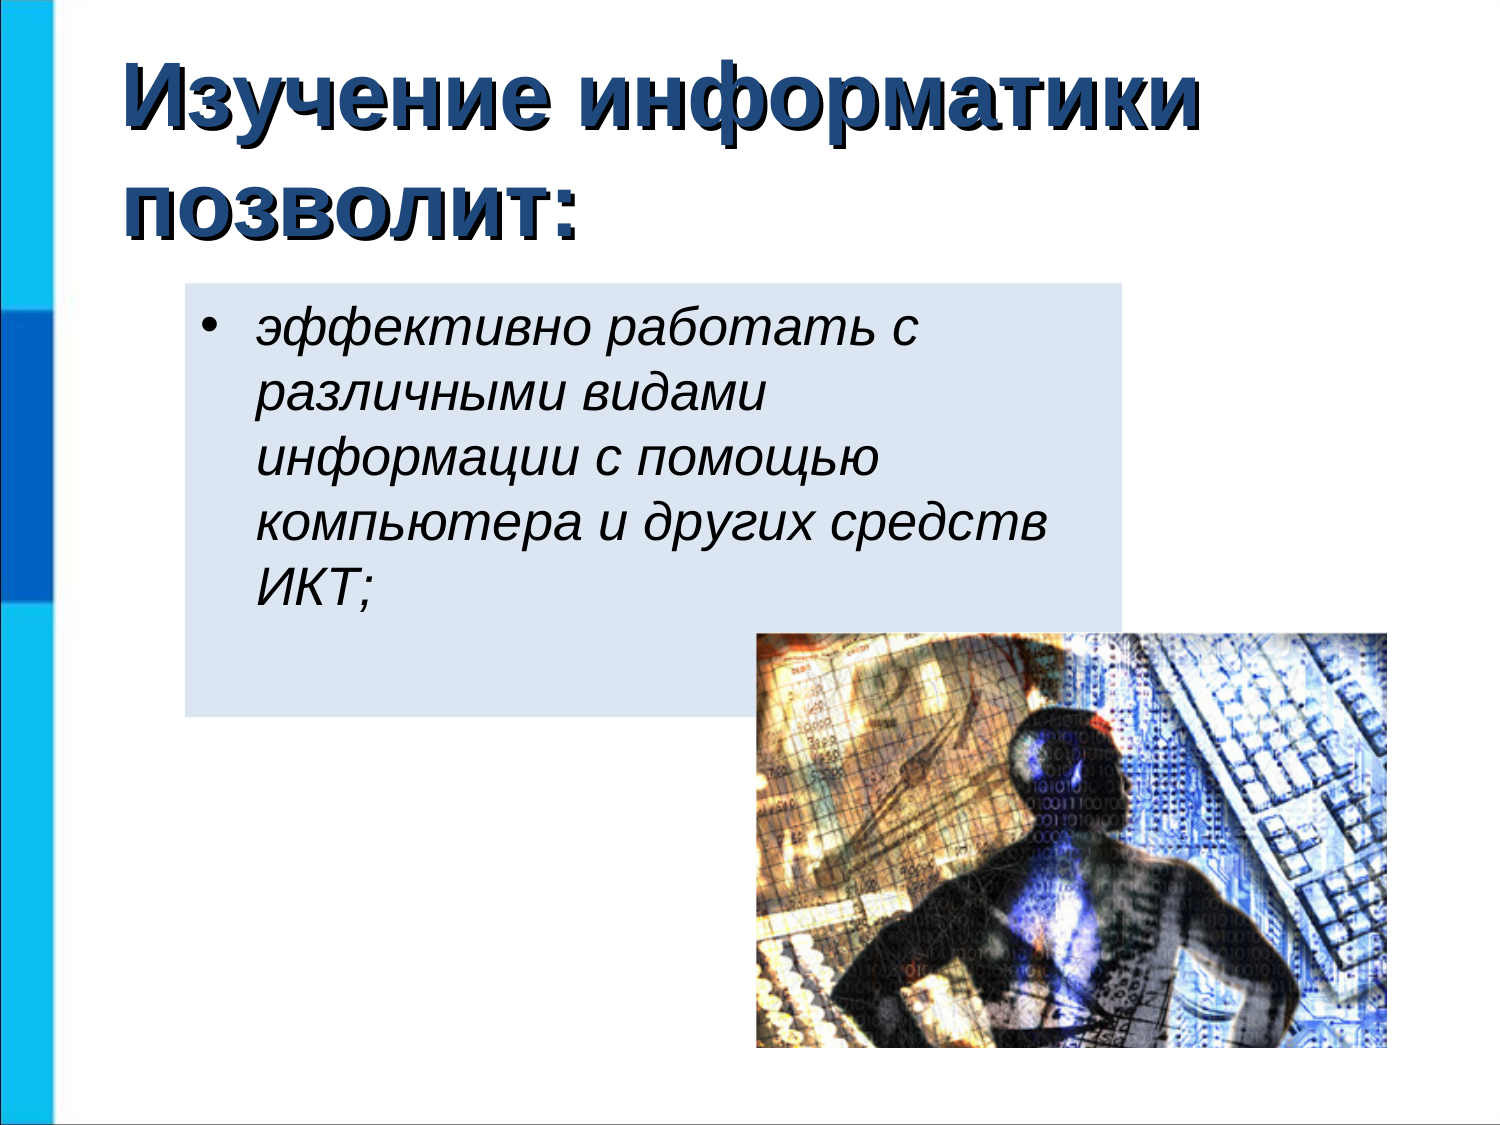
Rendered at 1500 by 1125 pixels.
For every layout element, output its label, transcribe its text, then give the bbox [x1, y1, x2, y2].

title Изучение информатики позволит: [105, 36, 1473, 252]
picture [0, 0, 1500, 1125]
list эффективно работать с различными видами информации с помощью компьютера и других средств ИКТ; [184, 283, 1123, 718]
